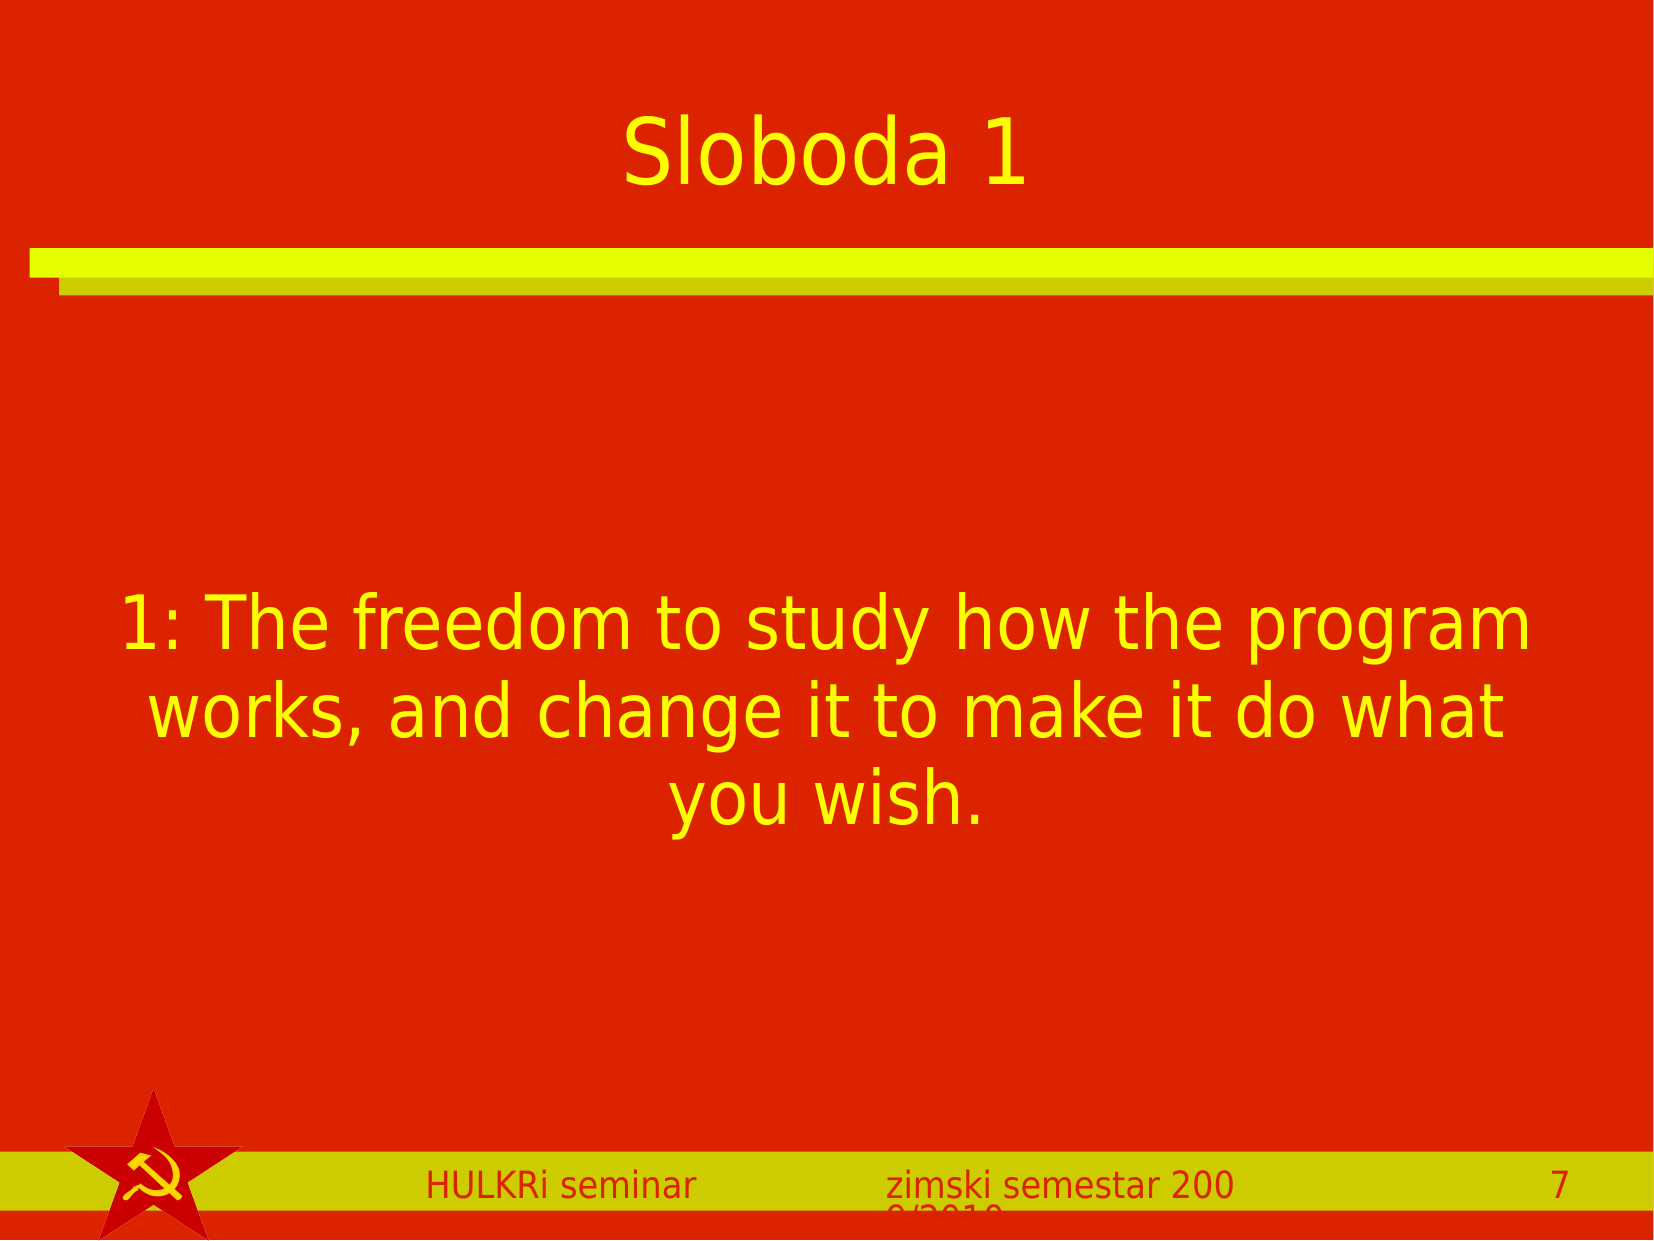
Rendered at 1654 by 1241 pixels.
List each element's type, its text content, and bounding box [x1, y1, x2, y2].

picture [64, 1088, 243, 1241]
title Sloboda 1 [82, 56, 1571, 250]
subtitle 1: The freedom to study how the program works, and change it to make it do what you wish. [82, 309, 1571, 1114]
